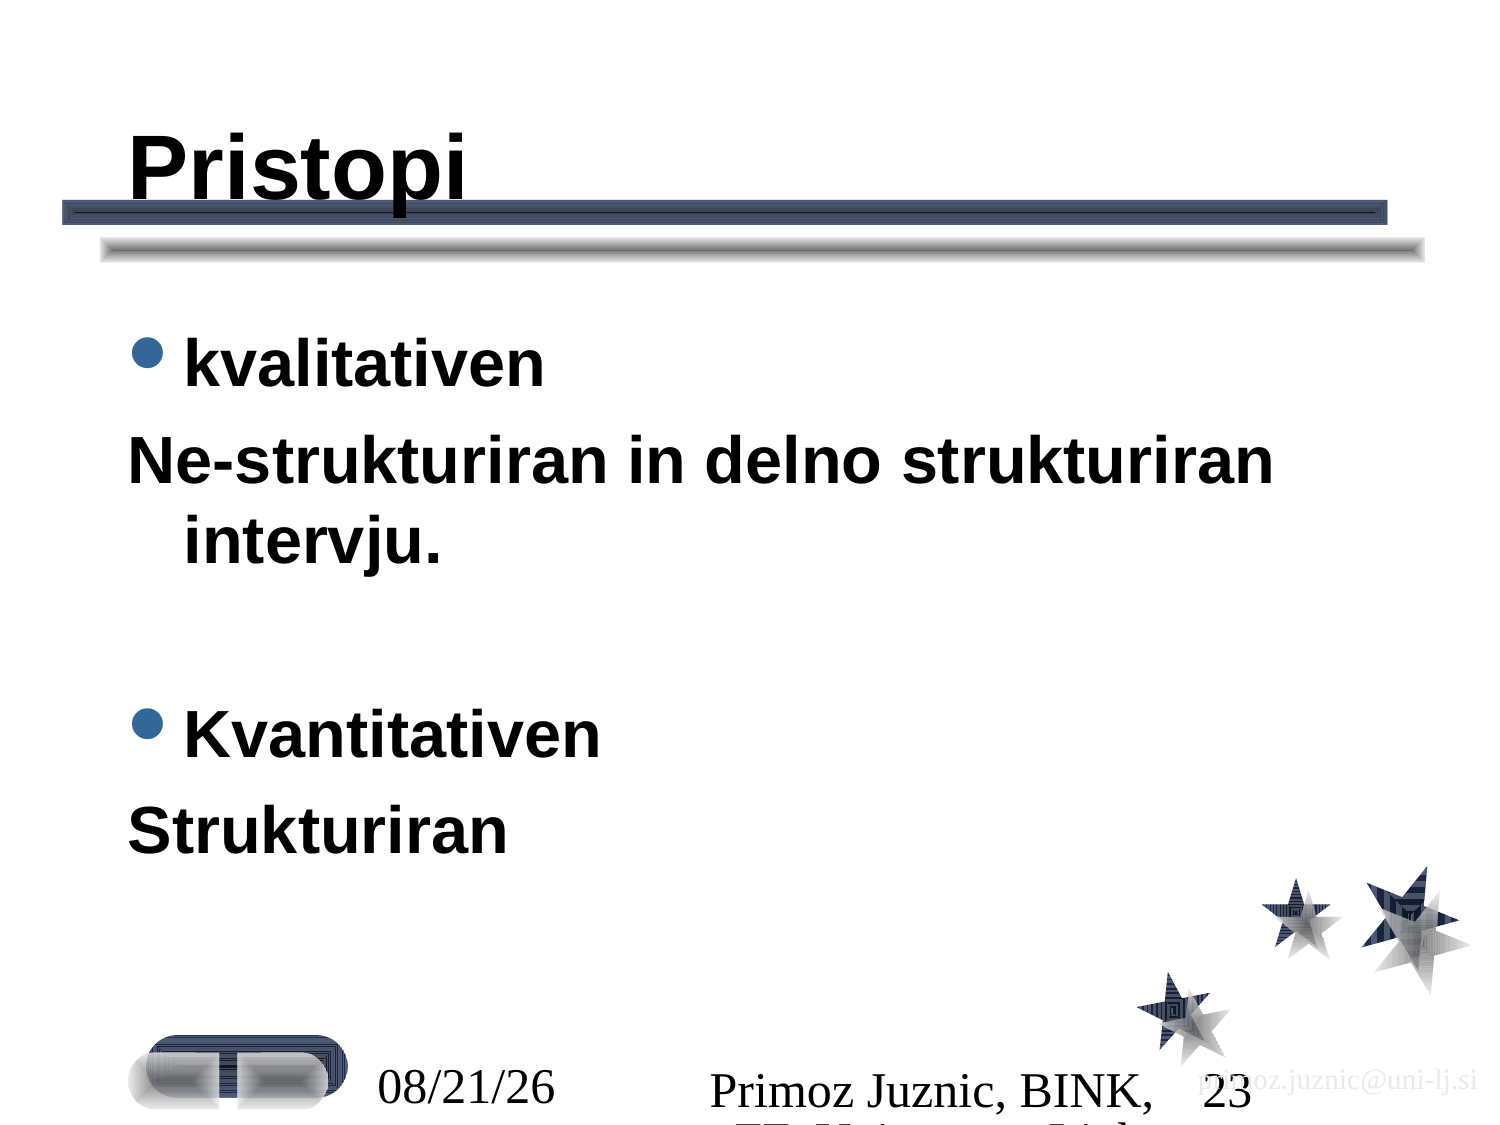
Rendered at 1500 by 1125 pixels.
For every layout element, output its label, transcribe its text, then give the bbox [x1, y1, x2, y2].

list kvalitativen Ne-strukturiran in delno strukturiran intervju. Kvantitativen Strukturiran [112, 312, 1388, 988]
title Pristopi [112, 37, 1388, 225]
